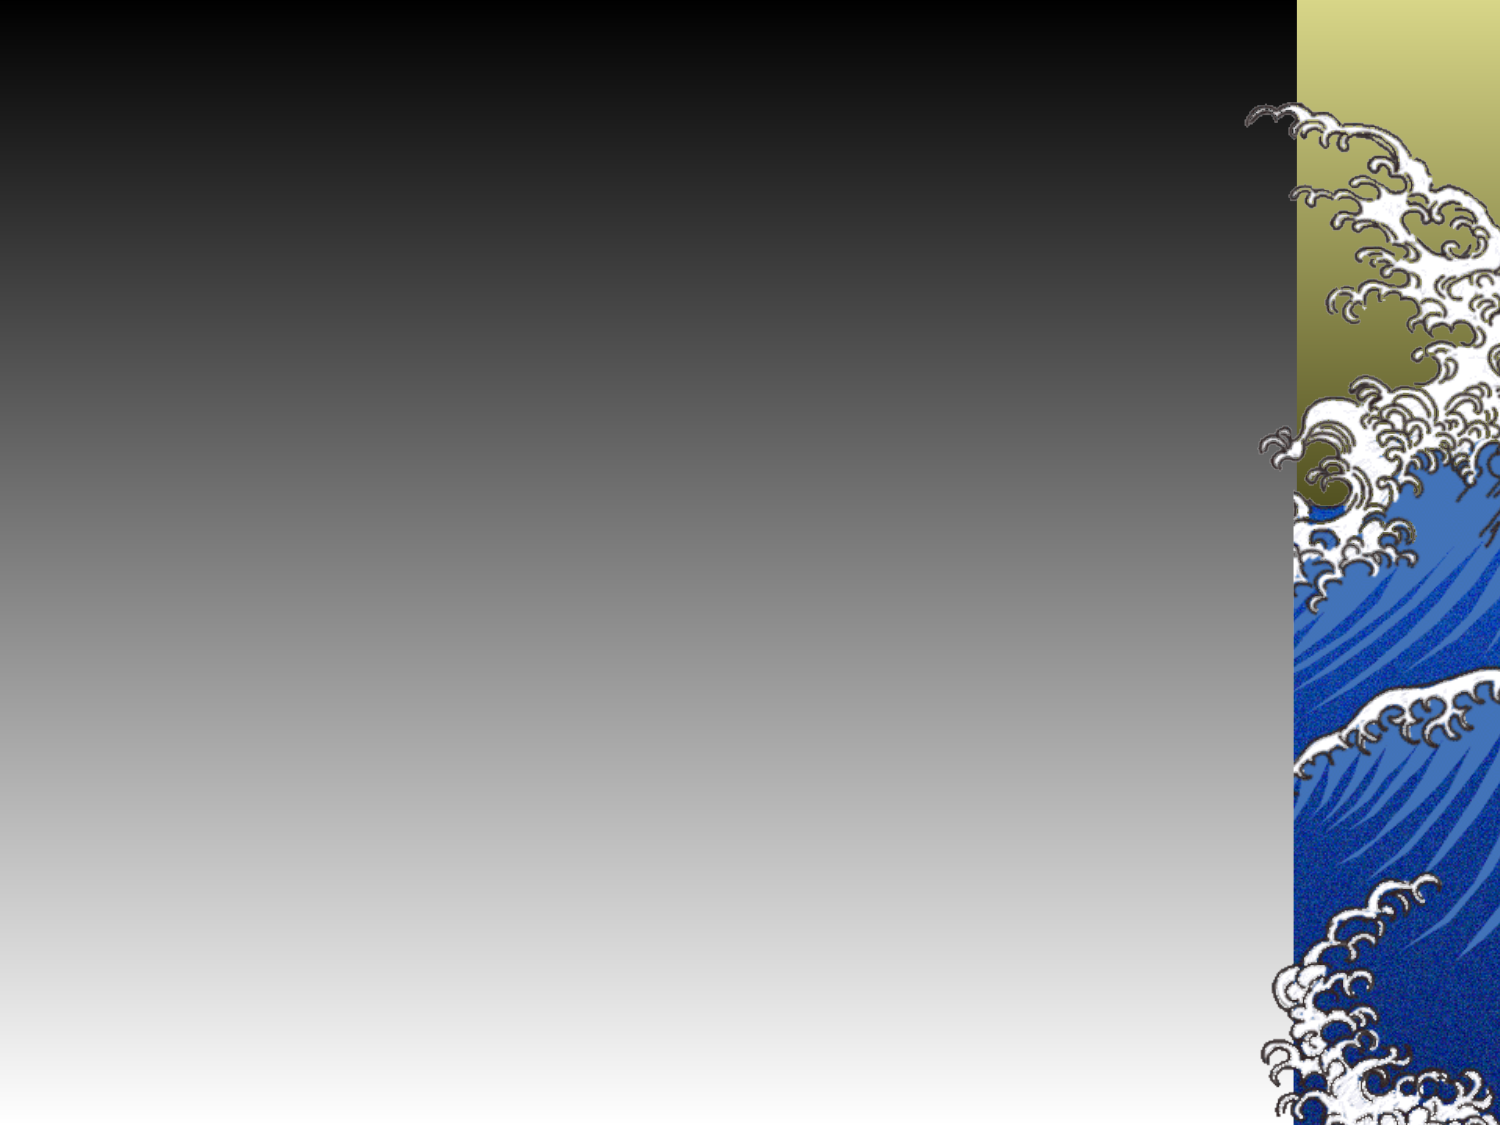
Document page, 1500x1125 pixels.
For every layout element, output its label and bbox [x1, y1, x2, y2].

picture [1217, 76, 1500, 1125]
title [37, 99, 1250, 288]
